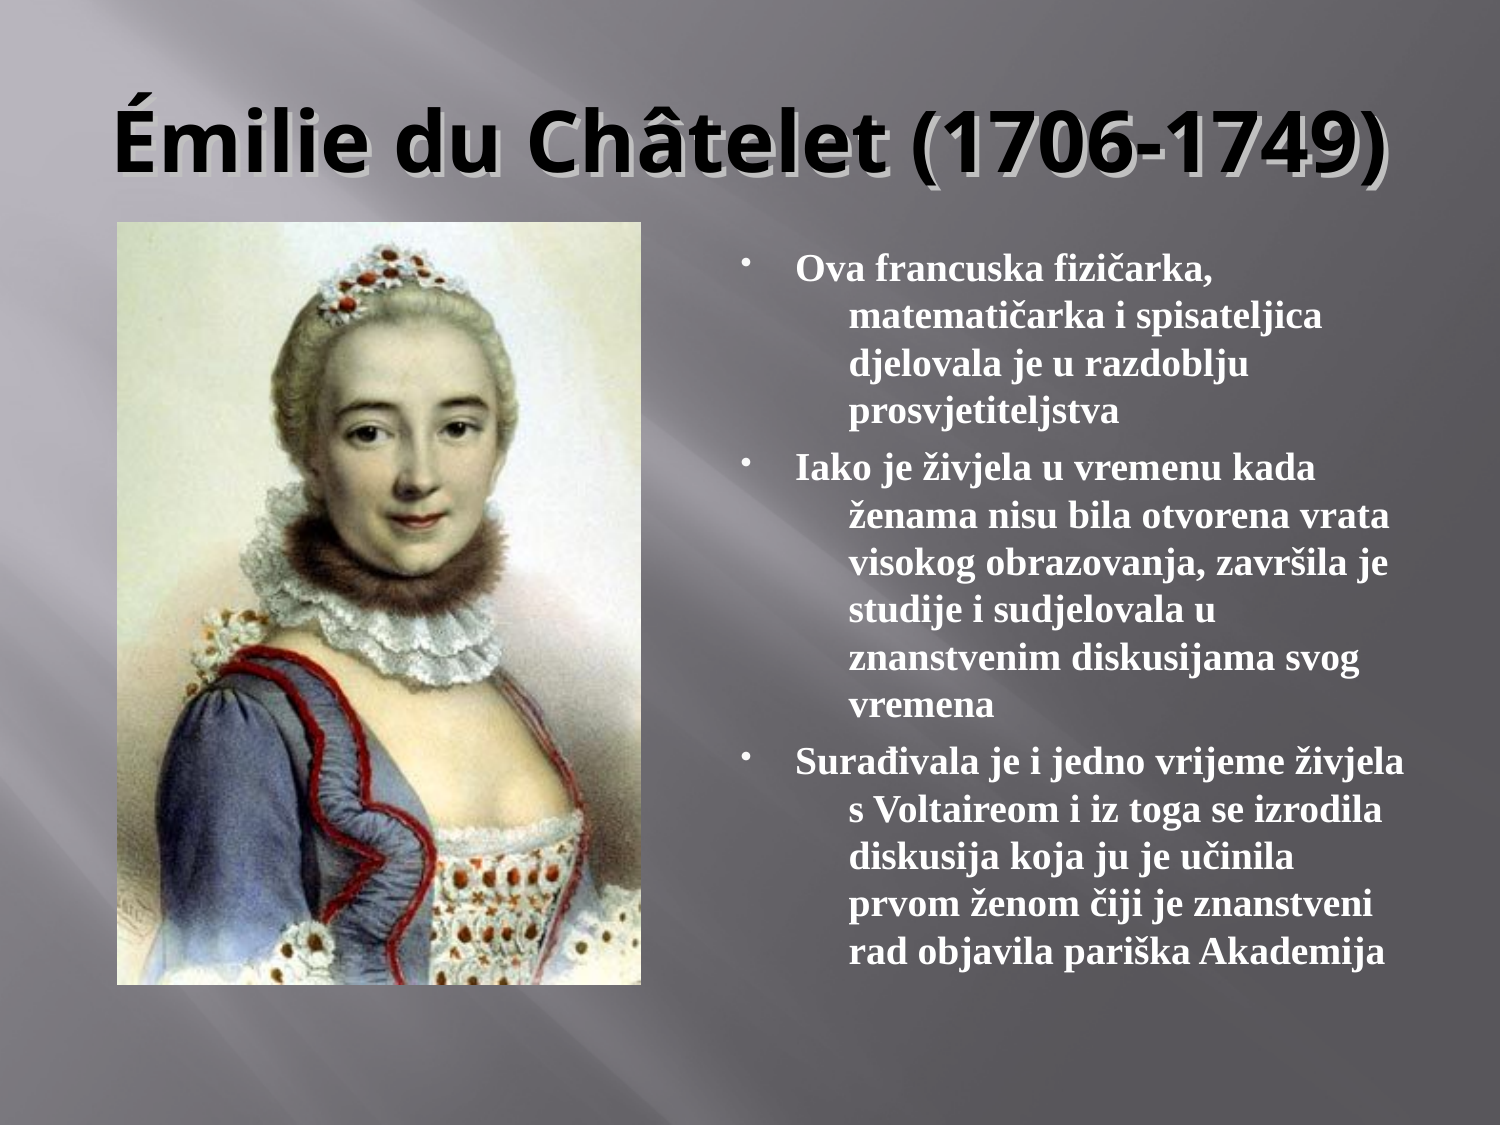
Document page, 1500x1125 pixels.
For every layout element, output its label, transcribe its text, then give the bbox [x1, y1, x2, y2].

list Ova francuska fizičarka, matematičarka i spisateljica djelovala je u razdoblju prosvjetiteljstva Iako je živjela u vremenu kada ženama nisu bila otvorena vrata visokog obrazovanja, završila je studije i sudjelovala u znanstvenim diskusijama svog vremena Surađivala je i jedno vrijeme živjela s Voltaireom i iz toga se izrodila diskusija koja ju je učinila prvom ženom čiji je znanstveni rad objavila pariška Akademija [691, 234, 1426, 1005]
picture [117, 222, 641, 985]
title Émilie du Châtelet (1706-1749) [75, 44, 1426, 233]
